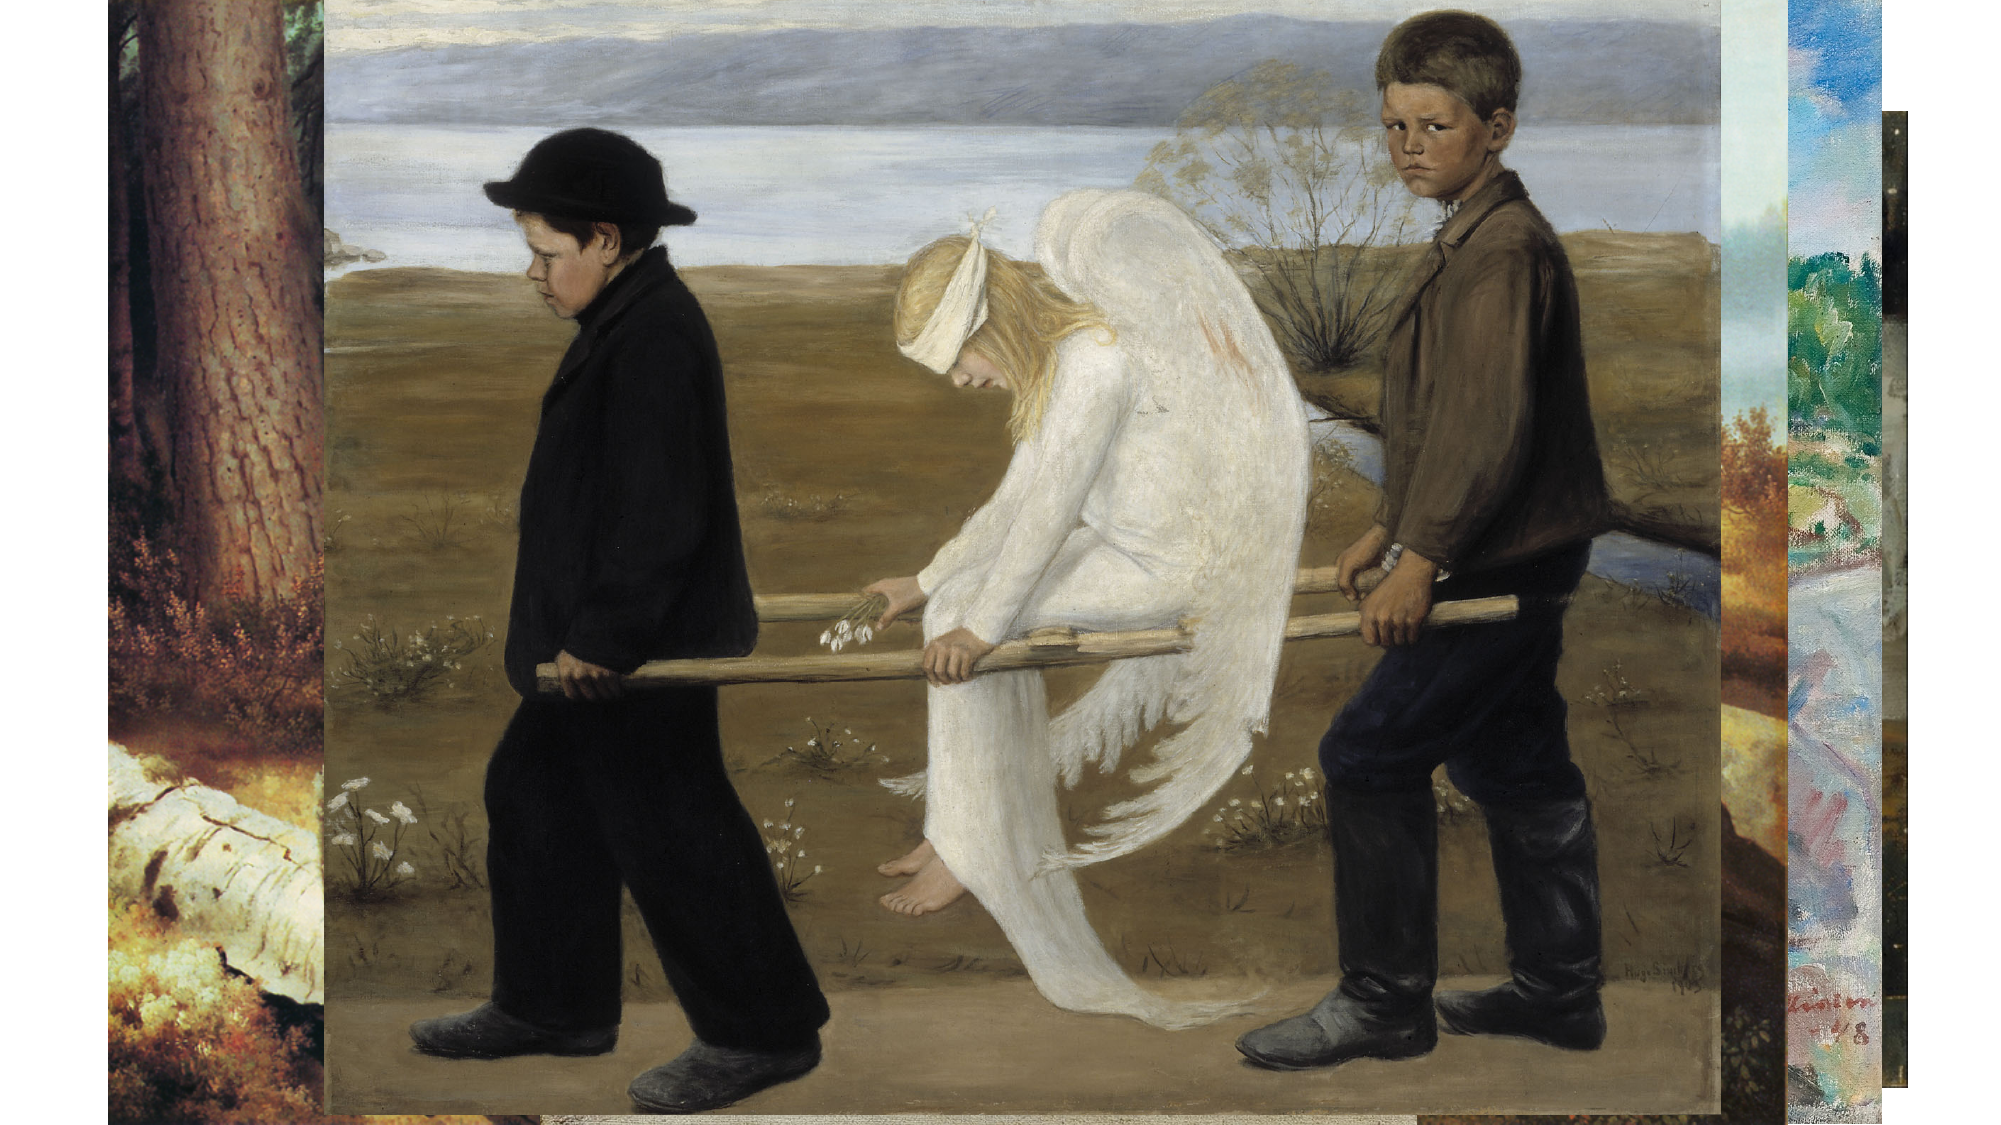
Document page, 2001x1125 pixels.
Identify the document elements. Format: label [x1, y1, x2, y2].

picture [108, 0, 1908, 1125]
